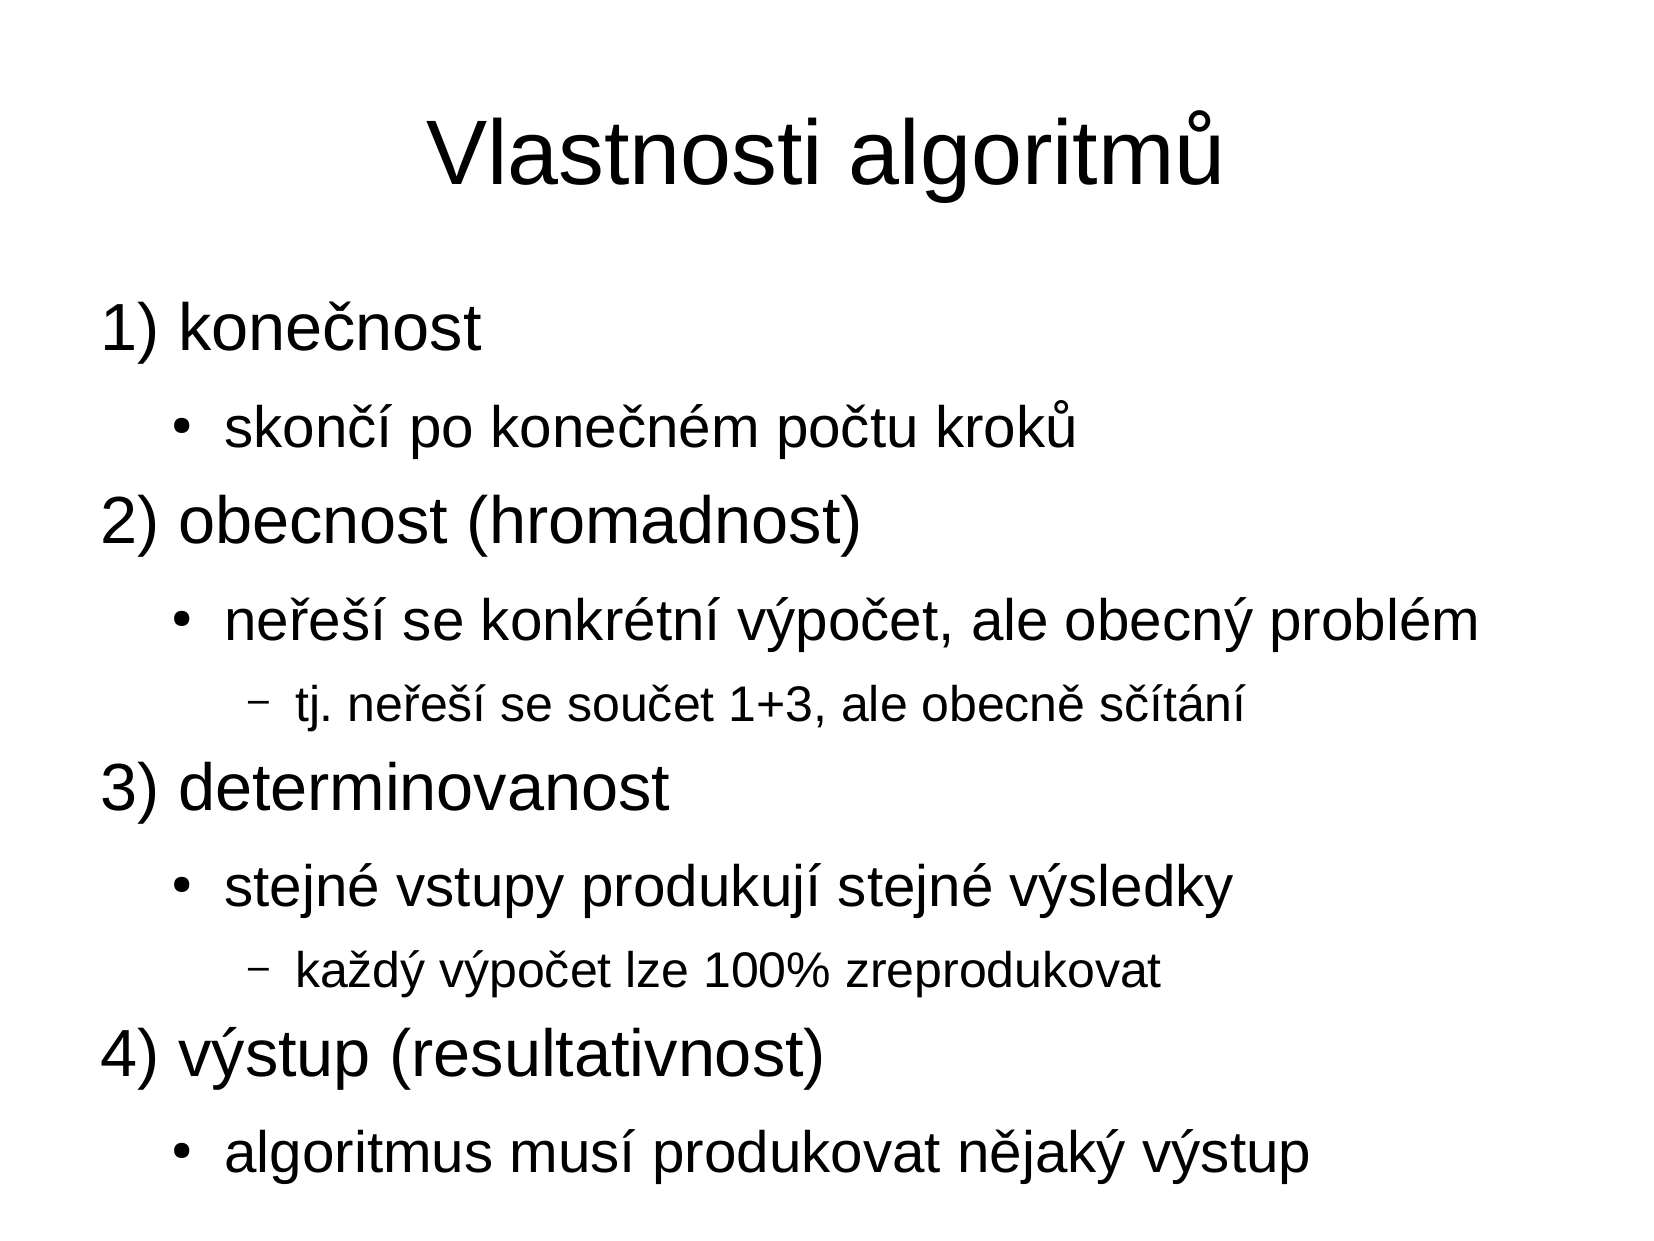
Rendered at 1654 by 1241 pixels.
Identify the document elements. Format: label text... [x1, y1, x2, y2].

title Vlastnosti algoritmů [82, 49, 1571, 257]
list konečnost skončí po konečném počtu kroků obecnost (hromadnost) neřeší se konkrétní výpočet, ale obecný problém tj. neřeší se součet 1+3, ale obecně sčítání determinovanost stejné vstupy produkují stejné výsledky každý výpočet lze 100% zreprodukovat výstup (resultativnost) algoritmus musí produkovat nějaký výstup [82, 290, 1571, 1186]
